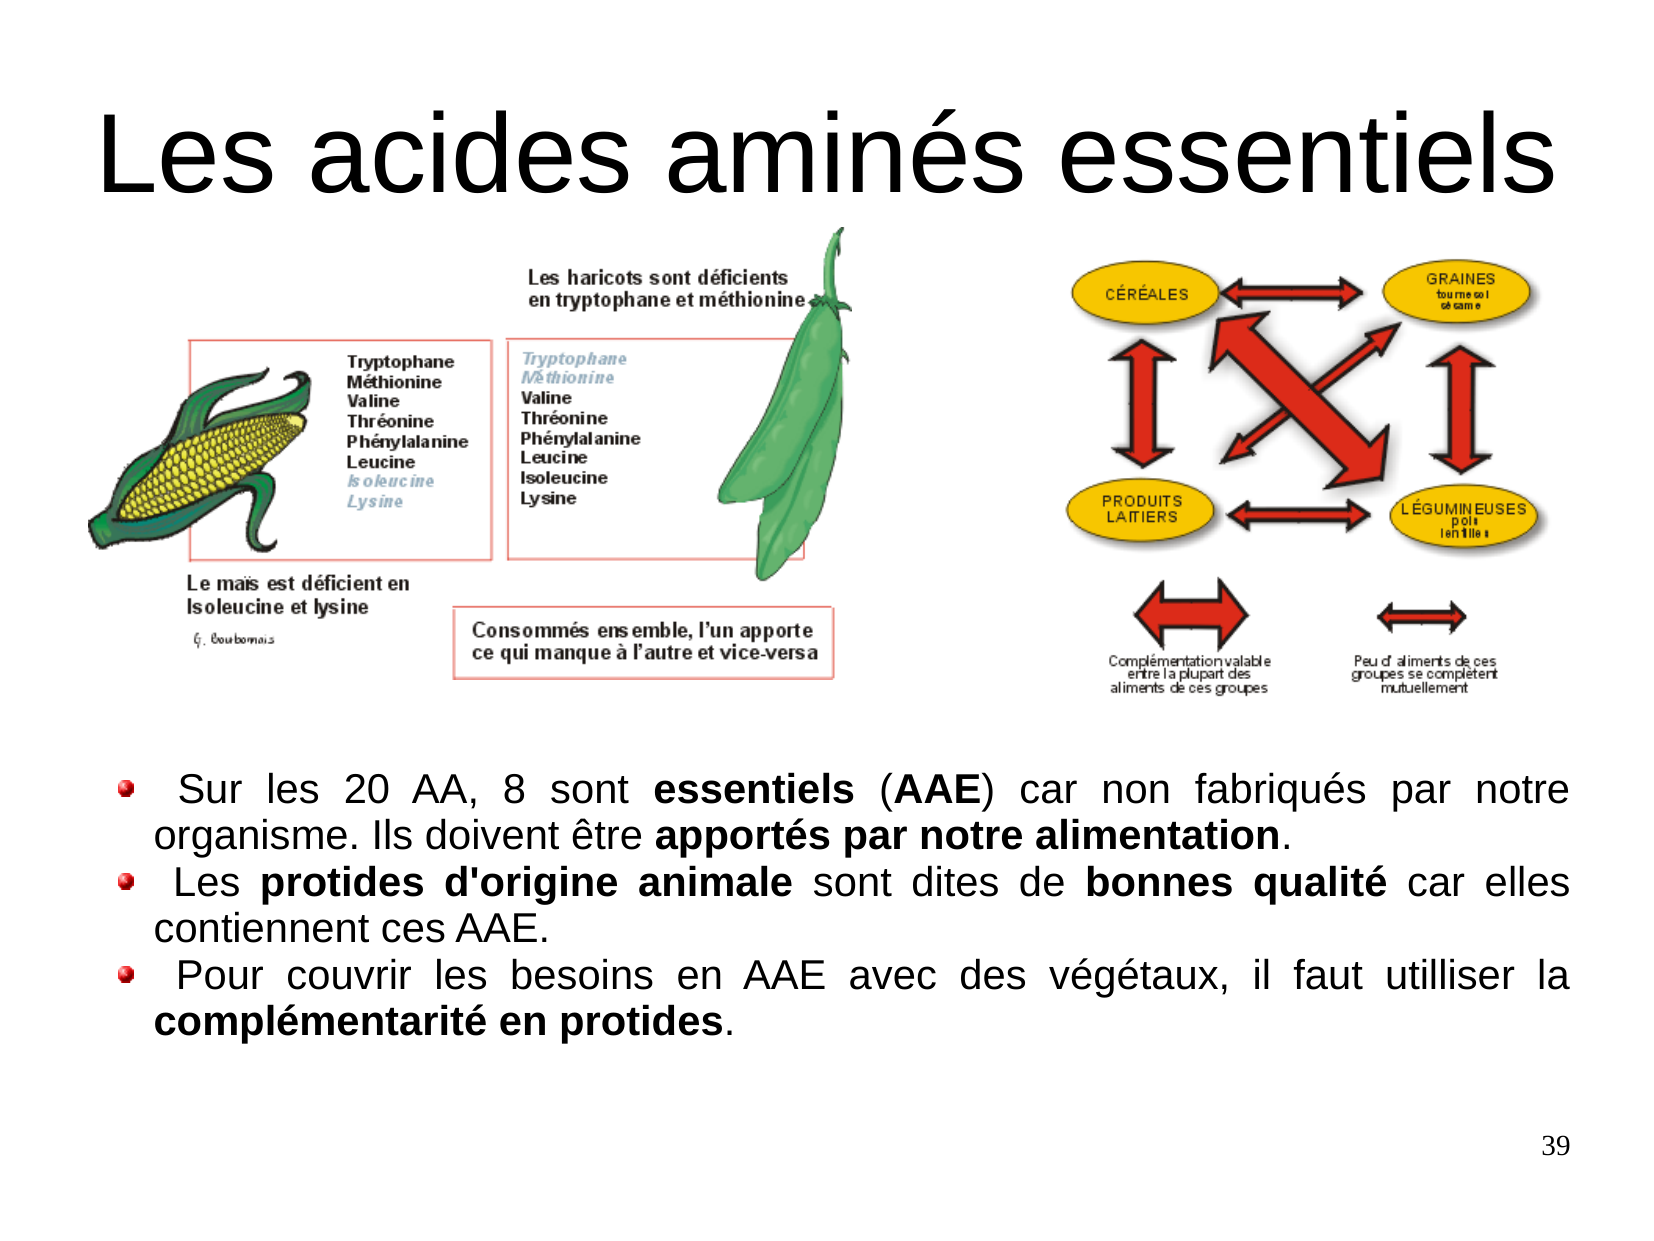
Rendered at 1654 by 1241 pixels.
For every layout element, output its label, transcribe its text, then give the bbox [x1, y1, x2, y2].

picture [88, 227, 852, 680]
subtitle Sur les 20 AA, 8 sont essentiels (AAE) car non fabriqués par notre organisme. Ils doivent être apportés par notre alimentation. Les protides d'origine animale sont dites de bonnes qualité car elles contiennent ces AAE. Pour couvrir les besoins en AAE avec des végétaux, il faut utilliser la complémentarité en protides. [82, 708, 1571, 1102]
title Les acides aminés essentiels [82, 56, 1571, 250]
picture [1033, 236, 1562, 715]
